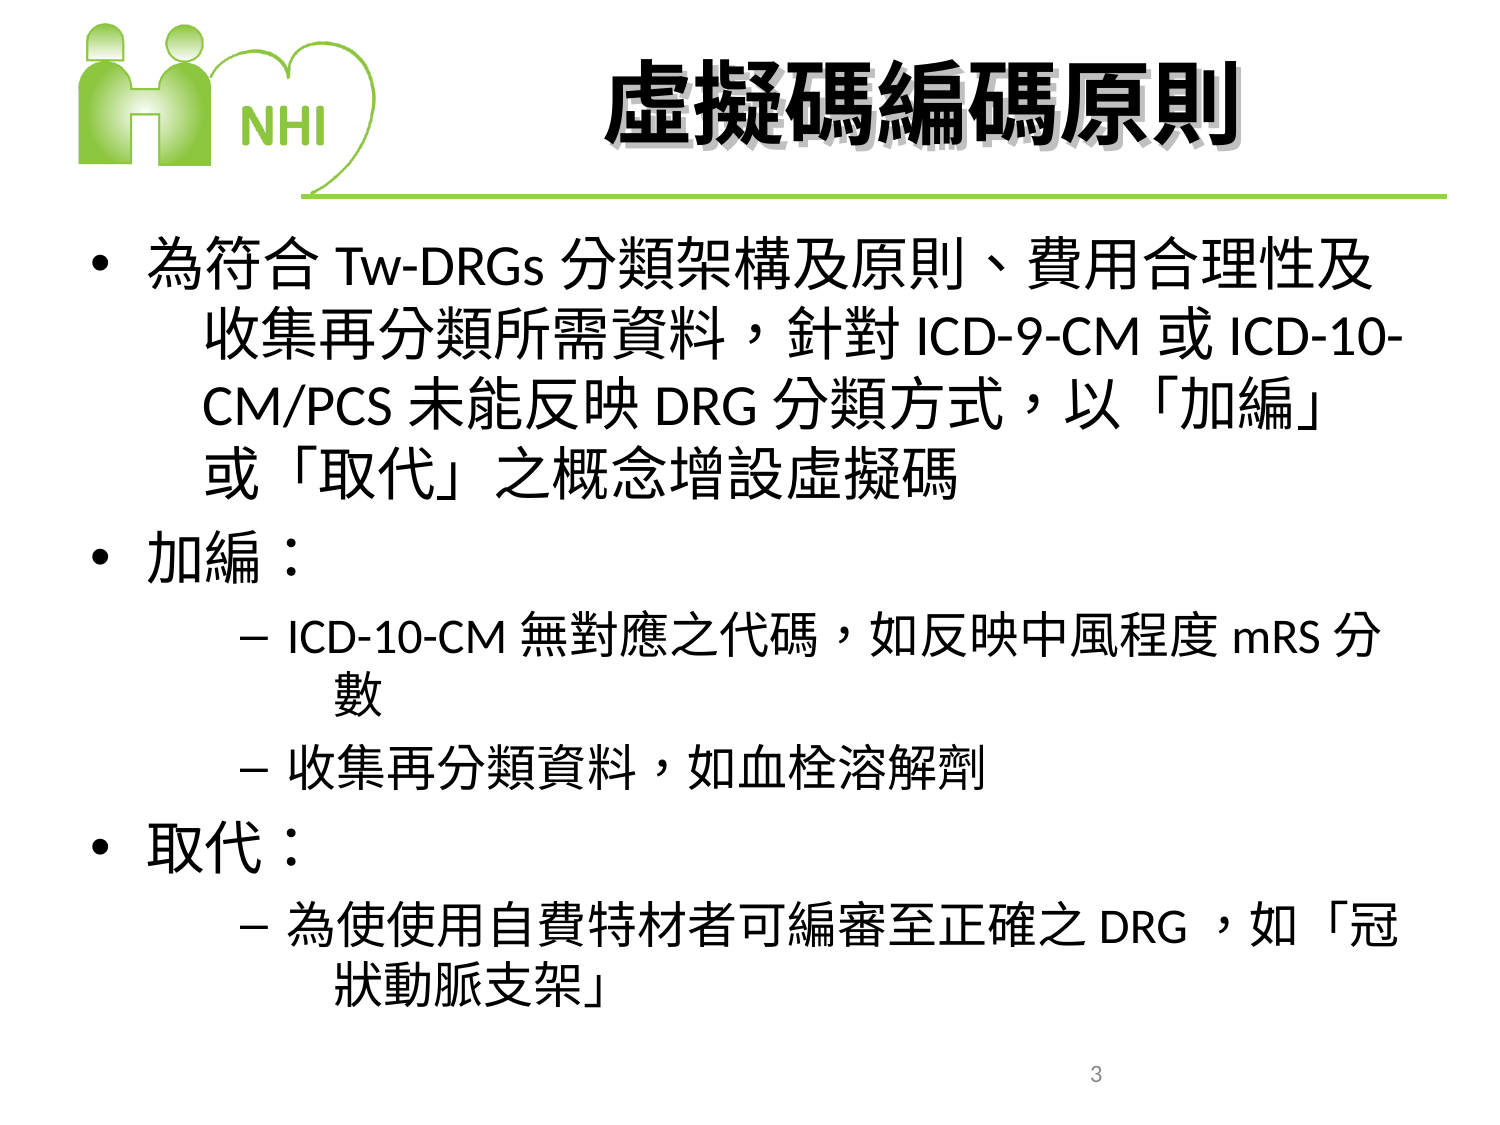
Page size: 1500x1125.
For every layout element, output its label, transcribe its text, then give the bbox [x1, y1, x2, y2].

title 虛擬碼編碼原則 [419, 7, 1426, 195]
list 為符合Tw-DRGs分類架構及原則、費用合理性及收集再分類所需資料，針對ICD-9-CM或ICD-10-CM/PCS未能反映DRG分類方式，以「加編」或「取代」之概念增設虛擬碼 加編： ICD-10-CM無對應之代碼，如反映中風程度mRS分數 收集再分類資料，如血栓溶解劑 取代： 為使使用自費特材者可編審至正確之DRG，如「冠狀動脈支架」 [75, 219, 1426, 1047]
text_box 3 [1074, 1047, 1426, 1103]
